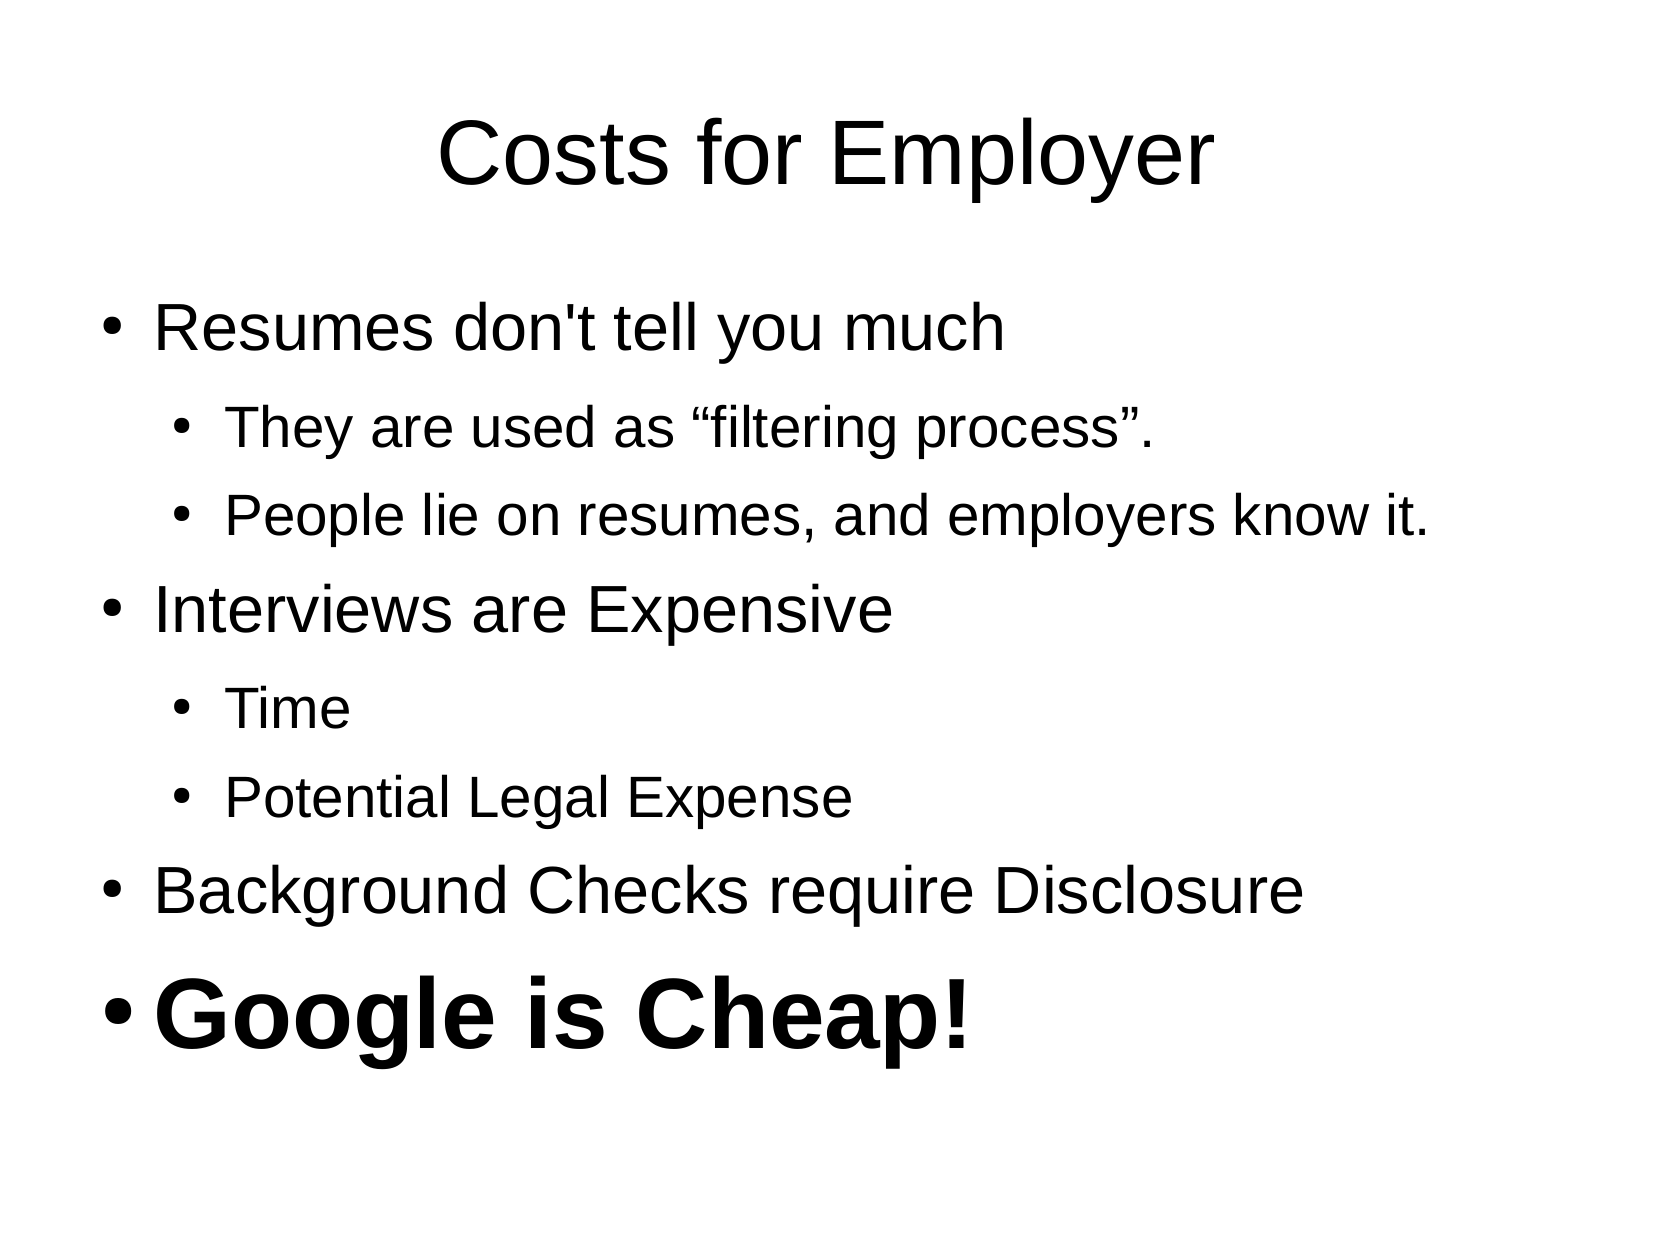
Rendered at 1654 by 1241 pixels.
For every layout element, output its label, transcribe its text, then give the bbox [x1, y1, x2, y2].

title Costs for Employer [82, 49, 1571, 257]
list Resumes don't tell you much They are used as “filtering process”. People lie on resumes, and employers know it. Interviews are Expensive Time Potential Legal Expense Background Checks require Disclosure Google is Cheap! [82, 290, 1571, 1109]
